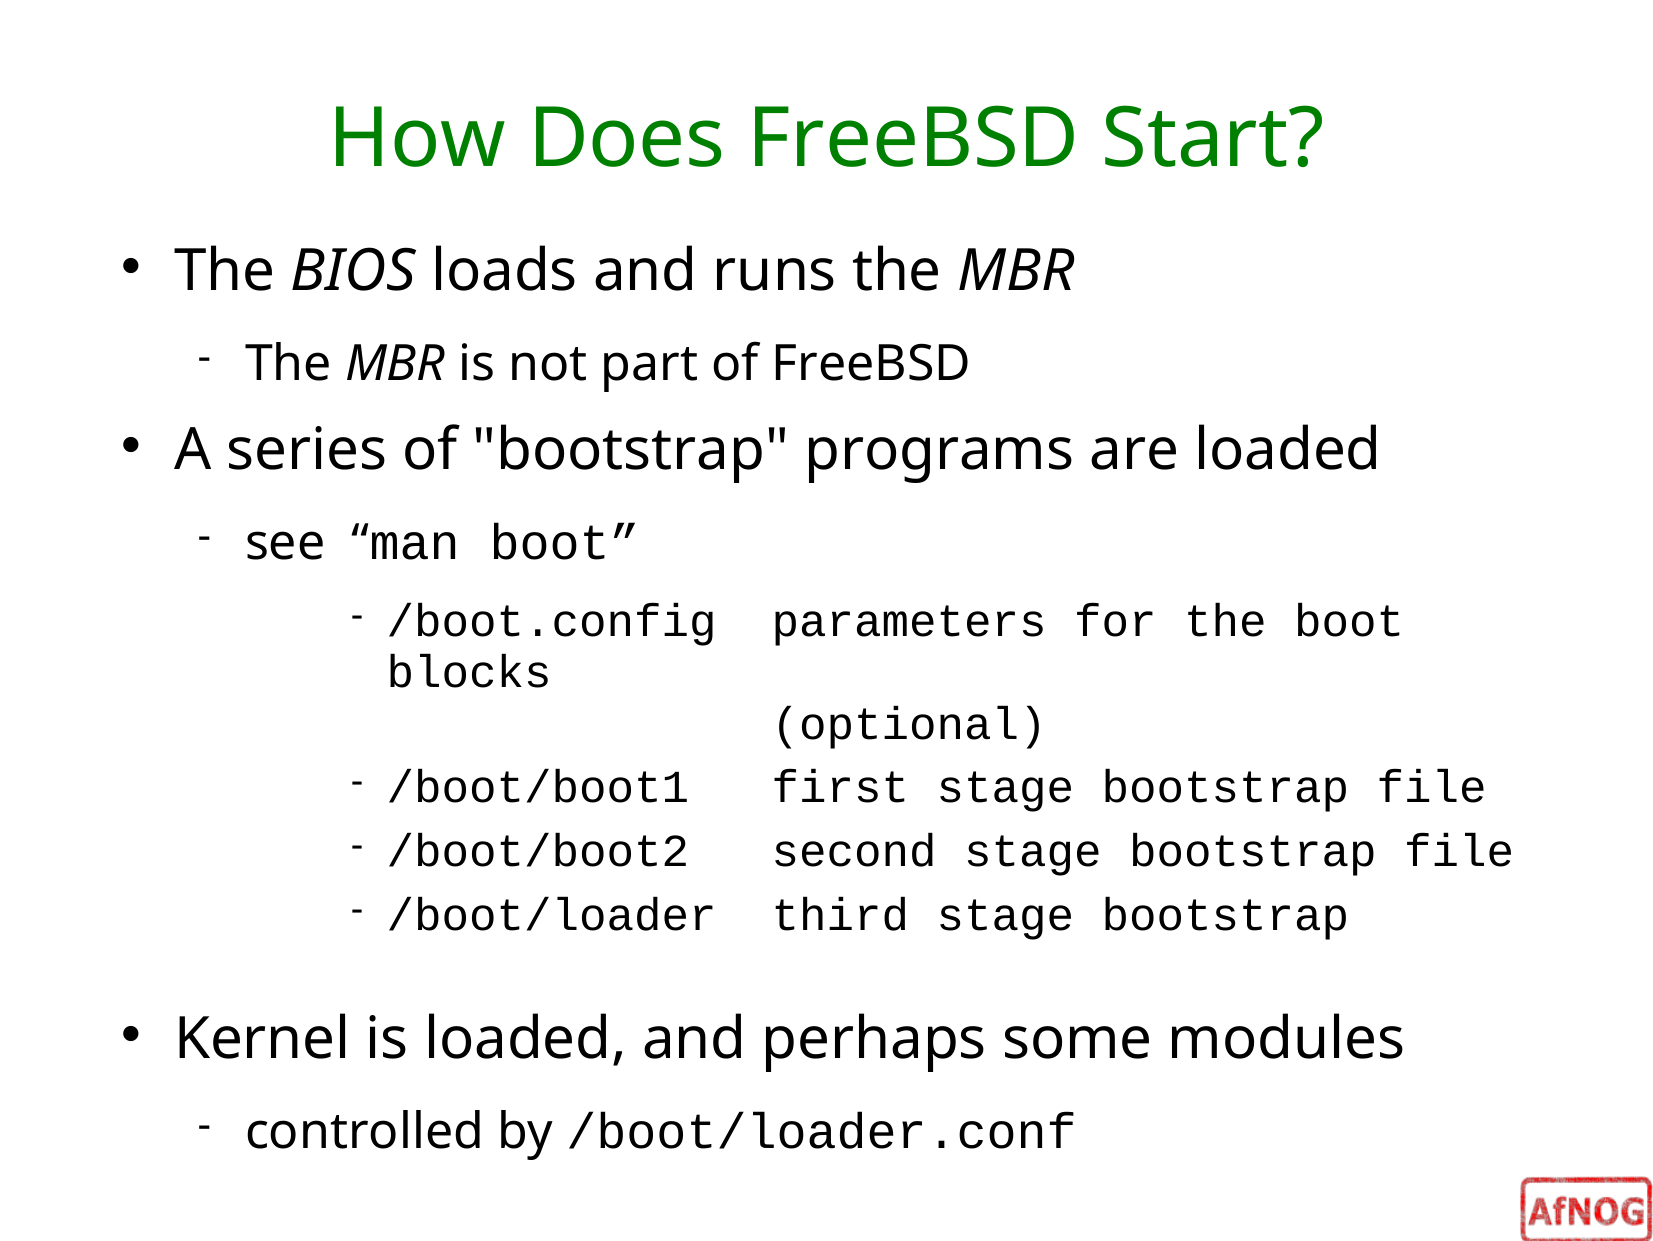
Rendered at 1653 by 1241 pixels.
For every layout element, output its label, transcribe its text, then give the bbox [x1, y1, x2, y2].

text_box The BIOS loads and runs the MBR The MBR is not part of FreeBSD A series of "bootstrap" programs are loaded see “man boot” /boot.config parameters for the boot blocks (optional) /boot/boot1 first stage bootstrap file /boot/boot2 second stage bootstrap file /boot/loader third stage bootstrap Kernel is loaded, and perhaps some modules controlled by /boot/loader.conf [103, 233, 1595, 1163]
text_box How Does FreeBSD Start? [121, 31, 1533, 233]
picture [1519, 1175, 1653, 1241]
